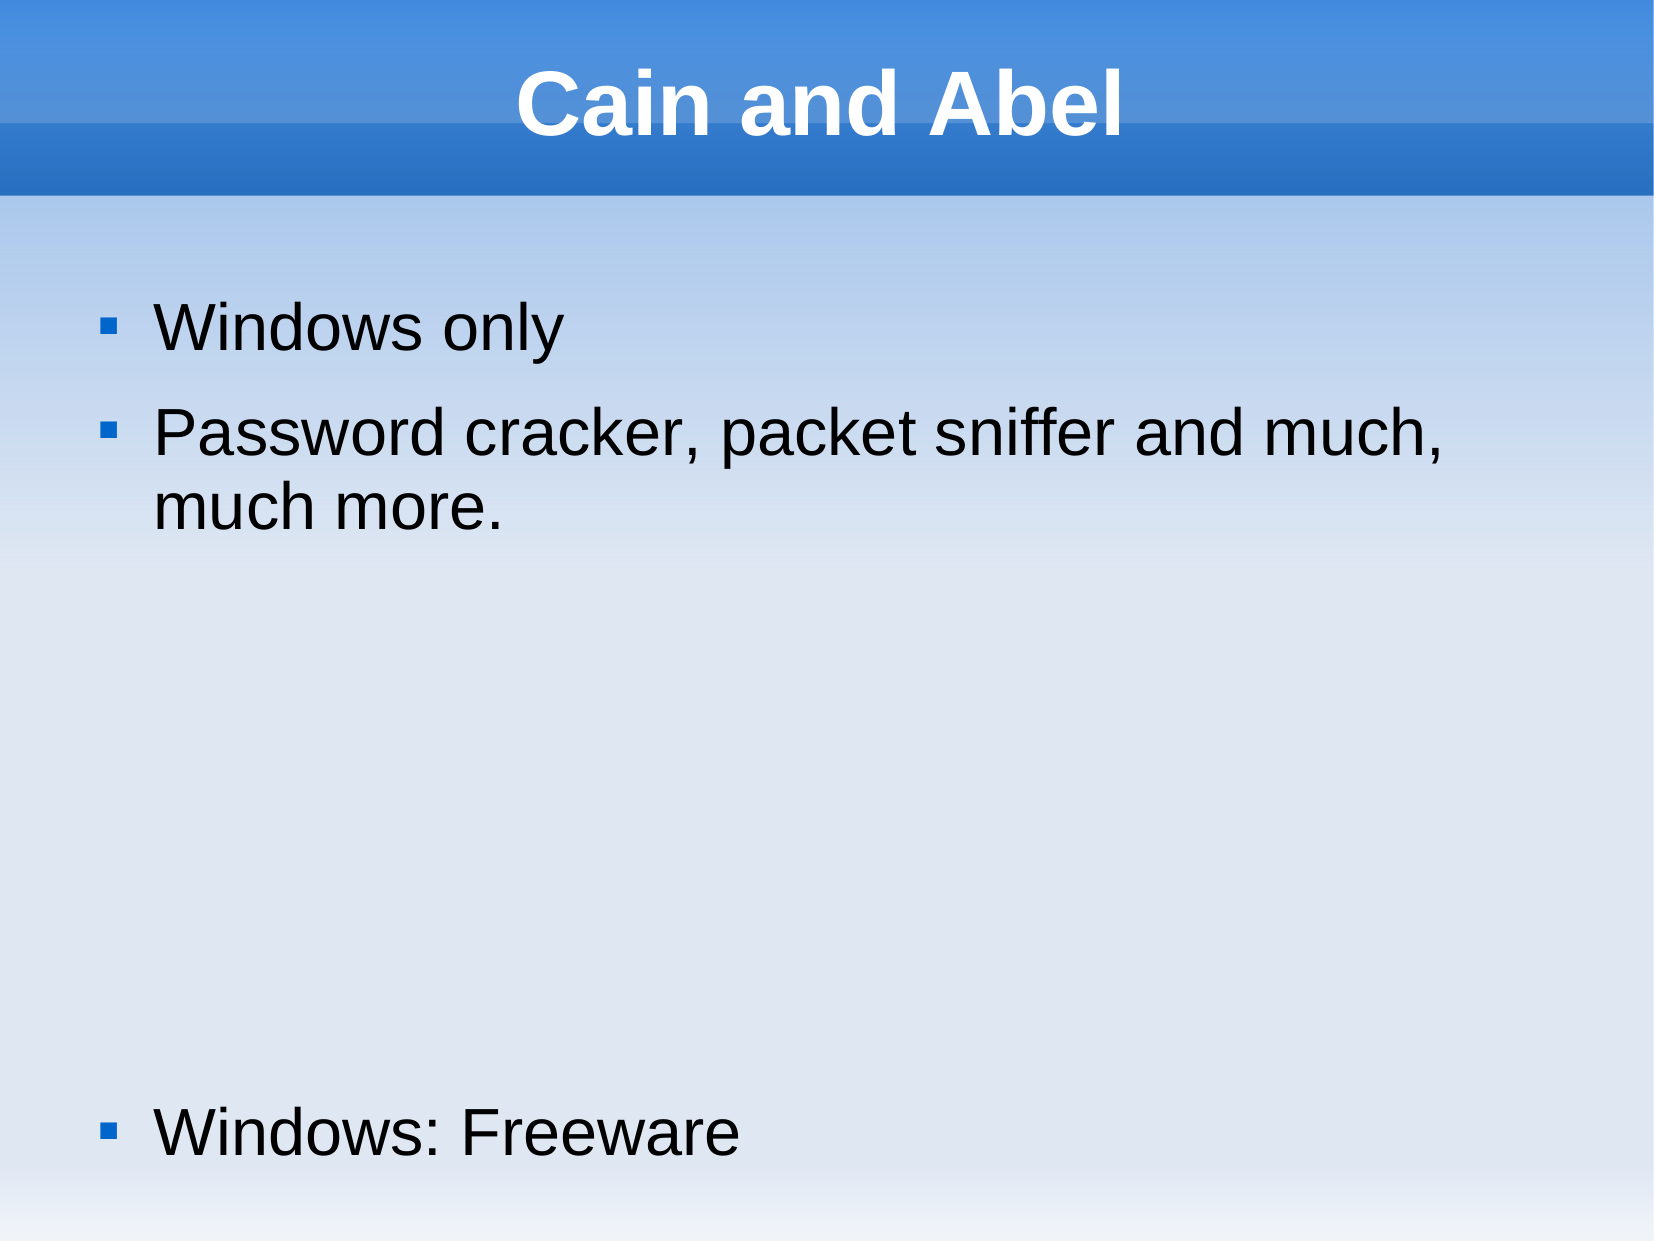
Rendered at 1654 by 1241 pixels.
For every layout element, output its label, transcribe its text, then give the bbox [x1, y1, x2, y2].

title Cain and Abel [76, 7, 1565, 200]
list Windows only Password cracker, packet sniffer and much, much more. Windows: Freeware [82, 290, 1571, 1170]
picture [0, 0, 1654, 1241]
